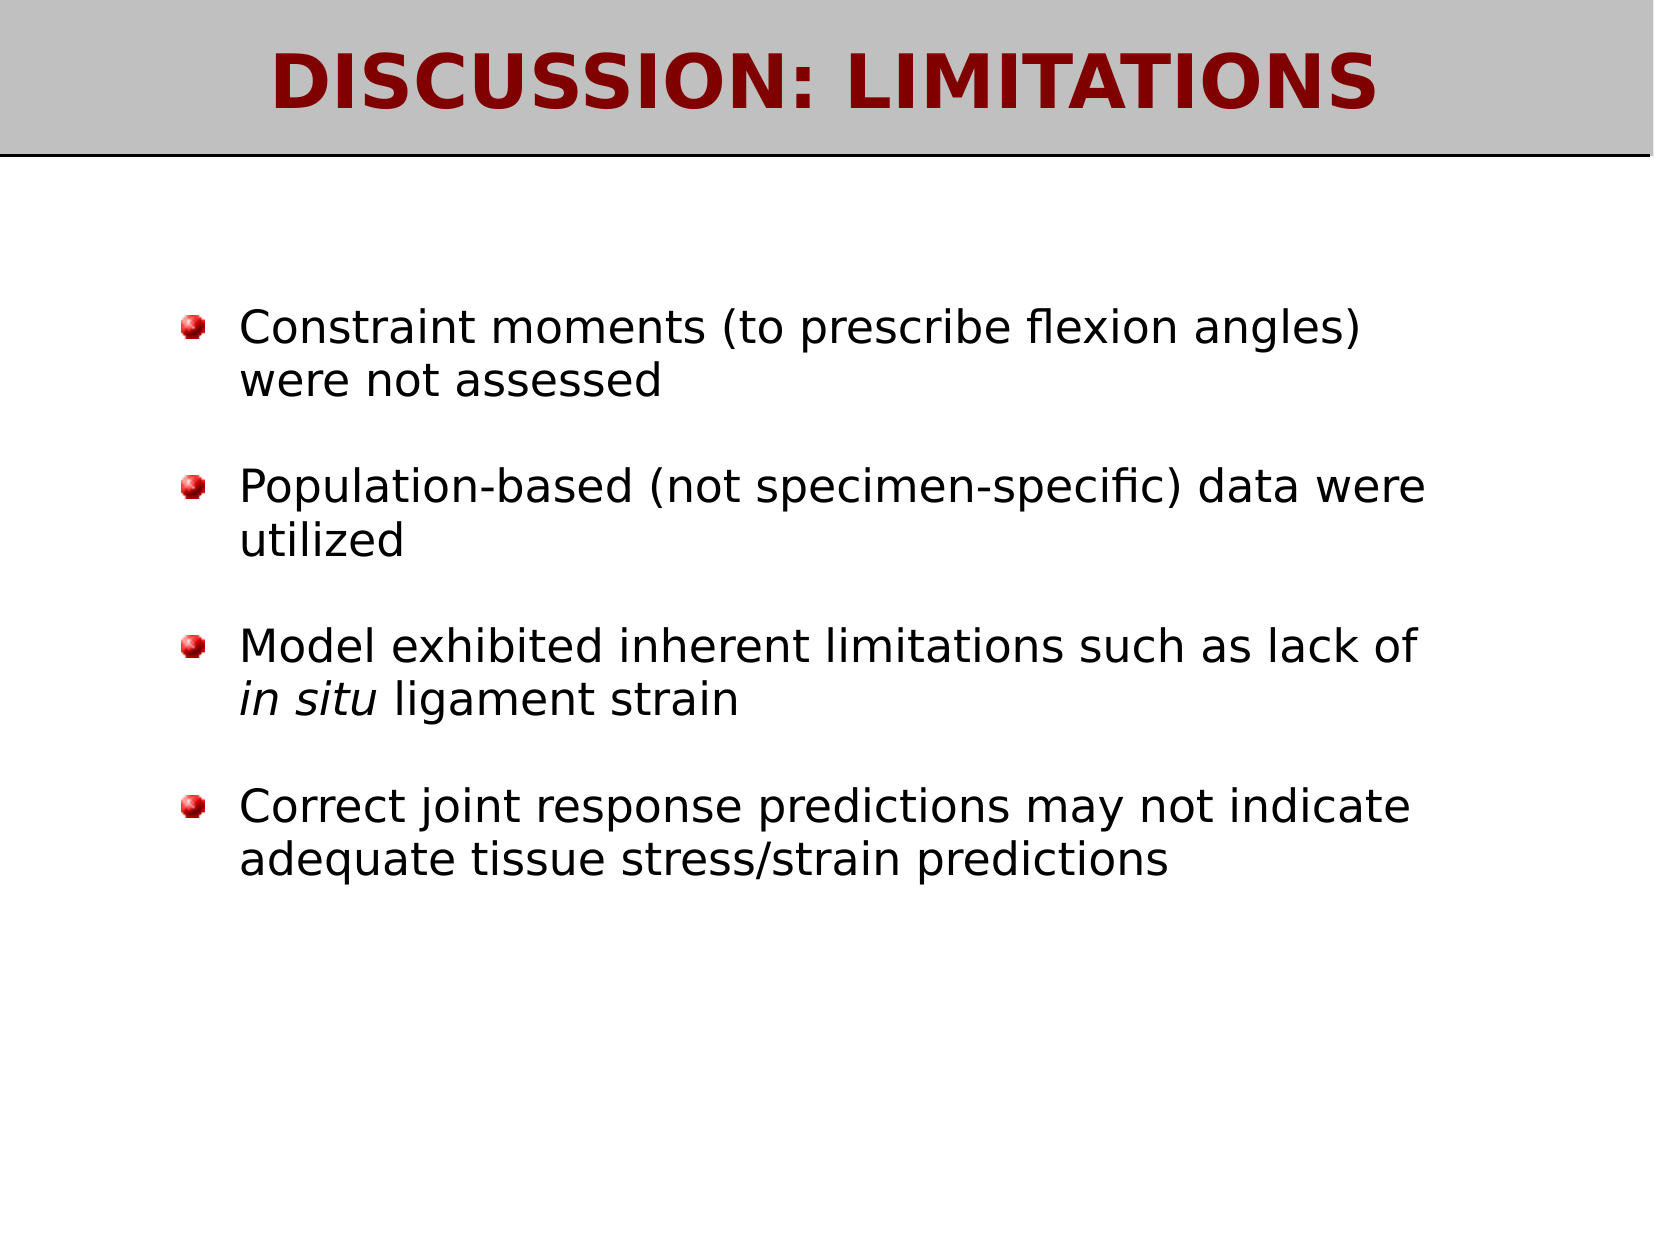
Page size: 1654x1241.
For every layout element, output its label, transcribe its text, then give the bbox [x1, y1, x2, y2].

text_box Constraint moments (to prescribe flexion angles) were not assessed Population-based (not specimen-specific) data were utilized Model exhibited inherent limitations such as lack of in situ ligament strain Correct joint response predictions may not indicate adequate tissue stress/strain predictions [167, 293, 1487, 948]
text_box DISCUSSION: LIMITATIONS [0, 31, 1651, 134]
text_box [0, 0, 1654, 156]
